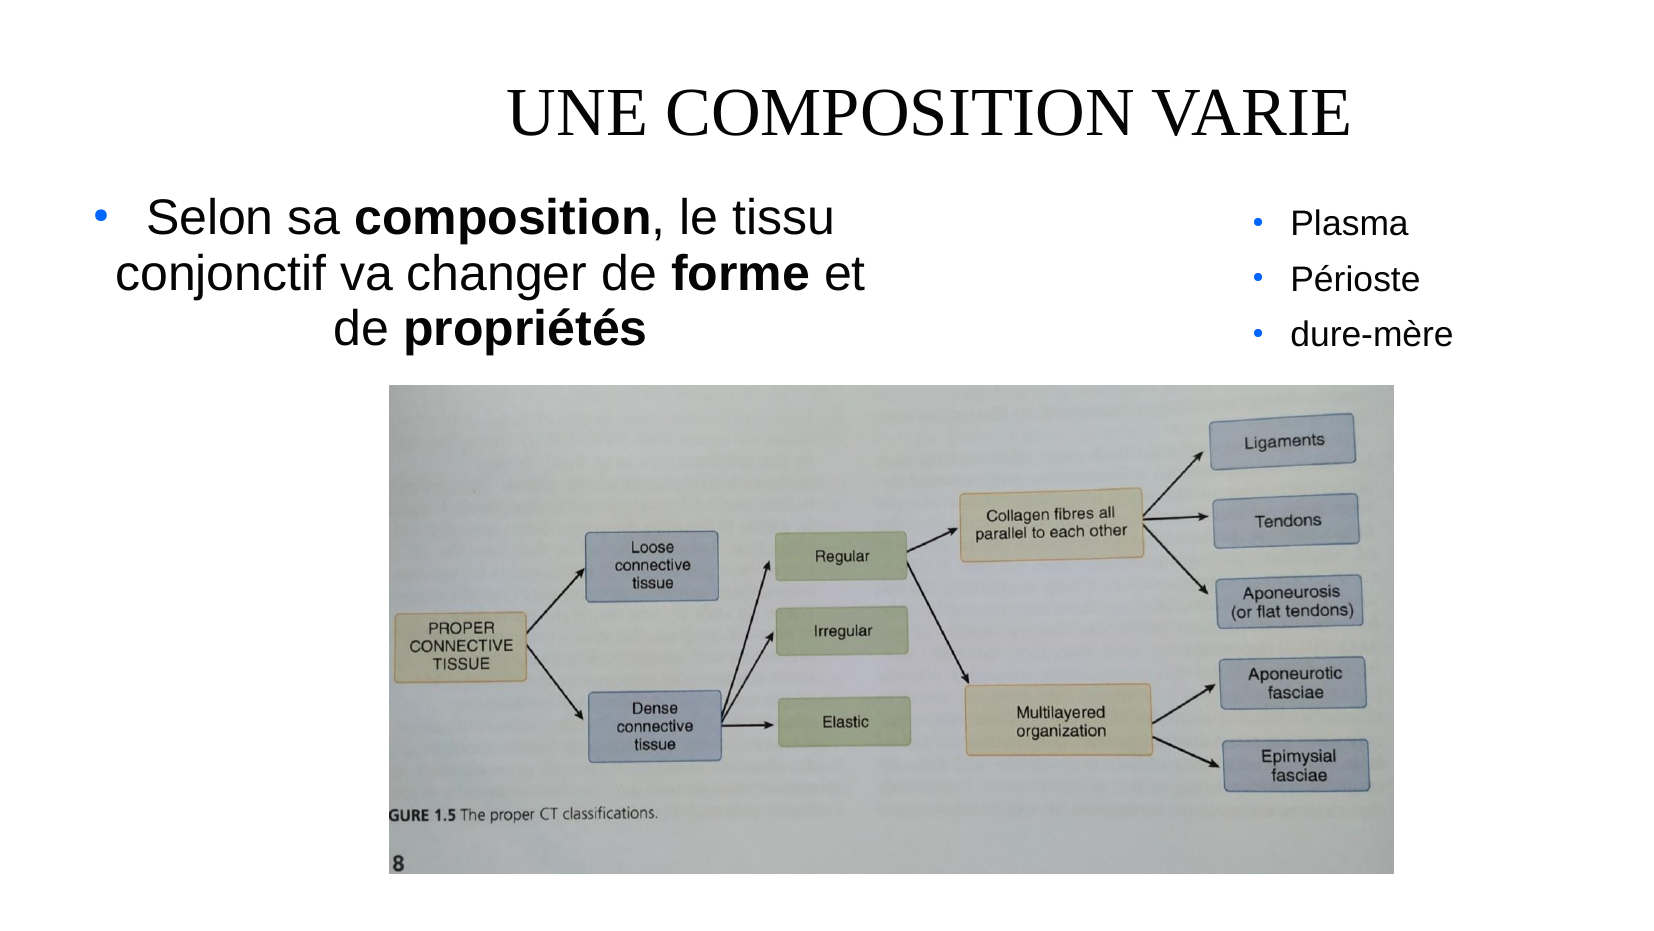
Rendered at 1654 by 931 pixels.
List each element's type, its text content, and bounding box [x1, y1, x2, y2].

list Plasma Périoste dure-mère [1240, 203, 1595, 355]
list Selon sa composition, le tissu conjonctif va changer de forme et de propriétés [24, 188, 886, 447]
title UNE COMPOSITION VARIE [265, 35, 1595, 189]
picture [389, 385, 1394, 875]
